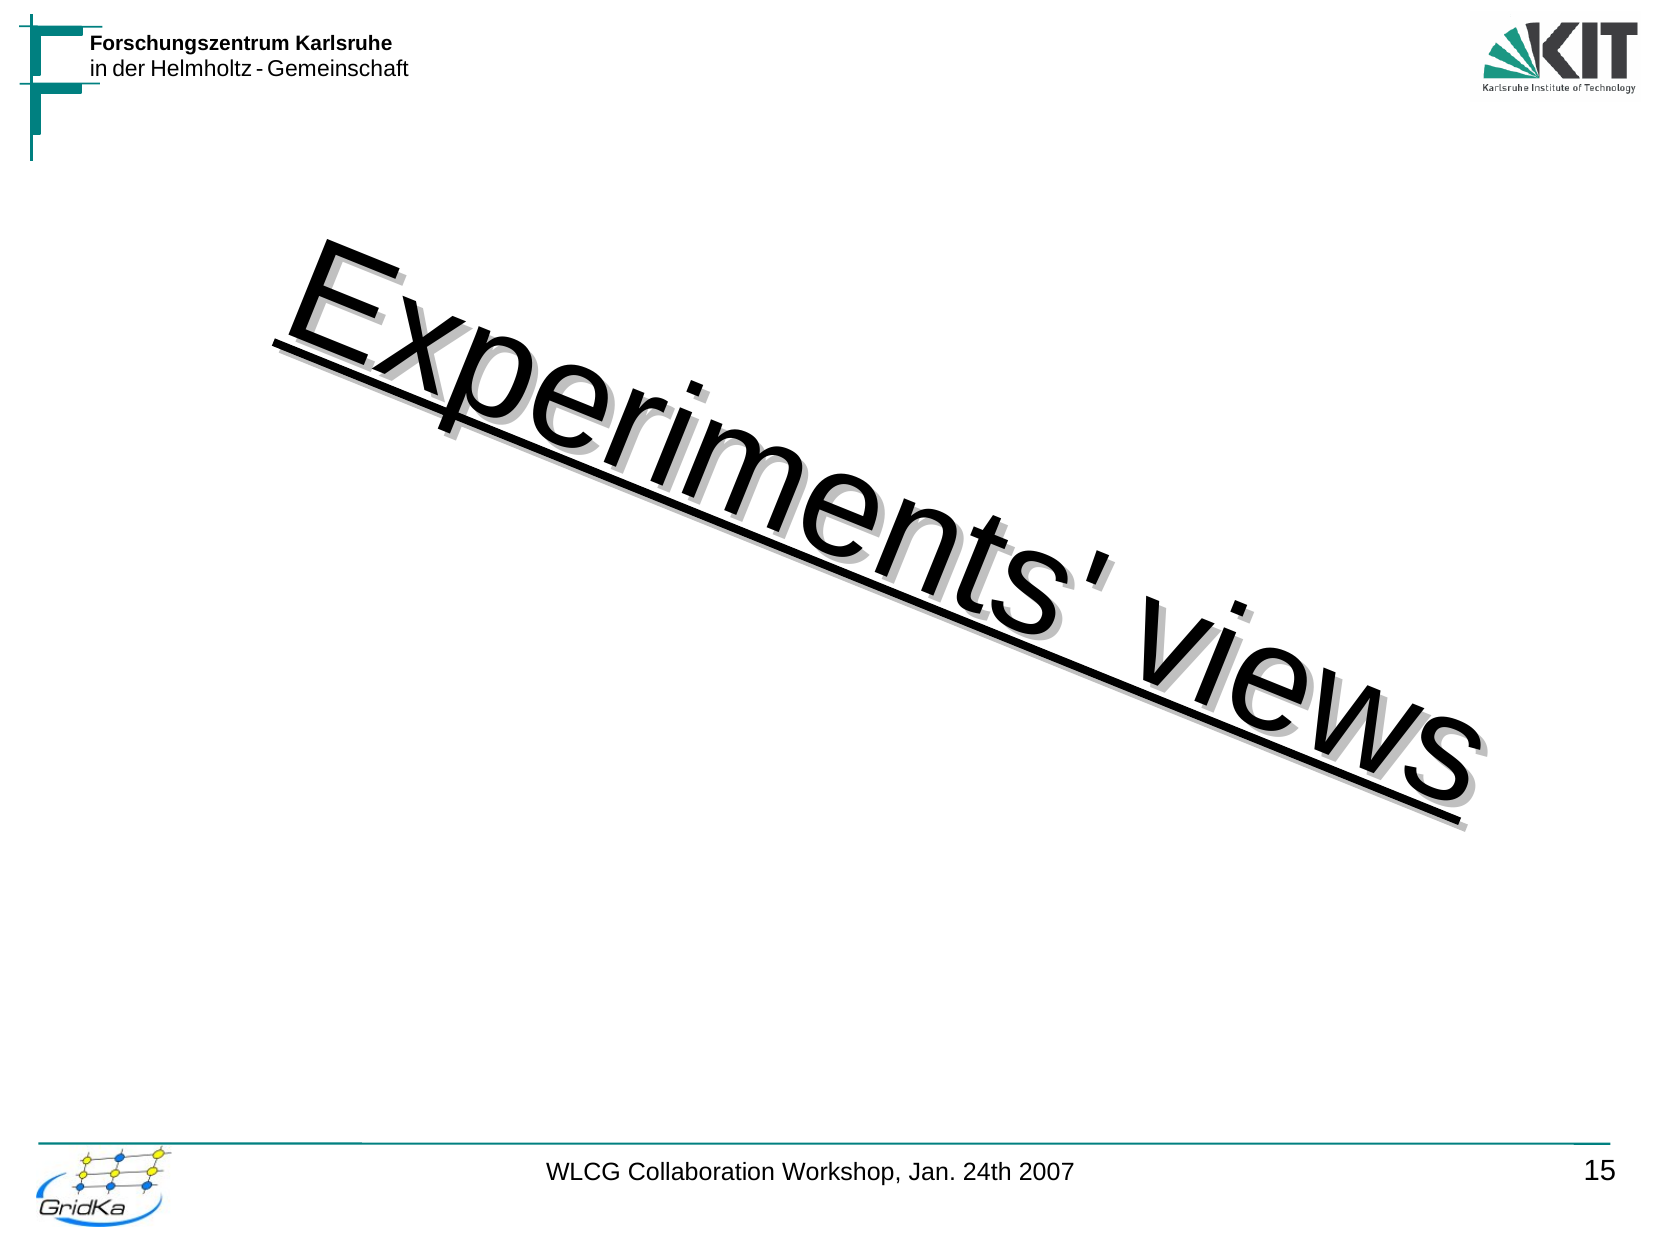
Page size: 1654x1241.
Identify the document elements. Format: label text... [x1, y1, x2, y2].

text_box Experiments' views [249, 192, 1533, 853]
picture [36, 1145, 172, 1227]
picture [1470, 11, 1641, 102]
